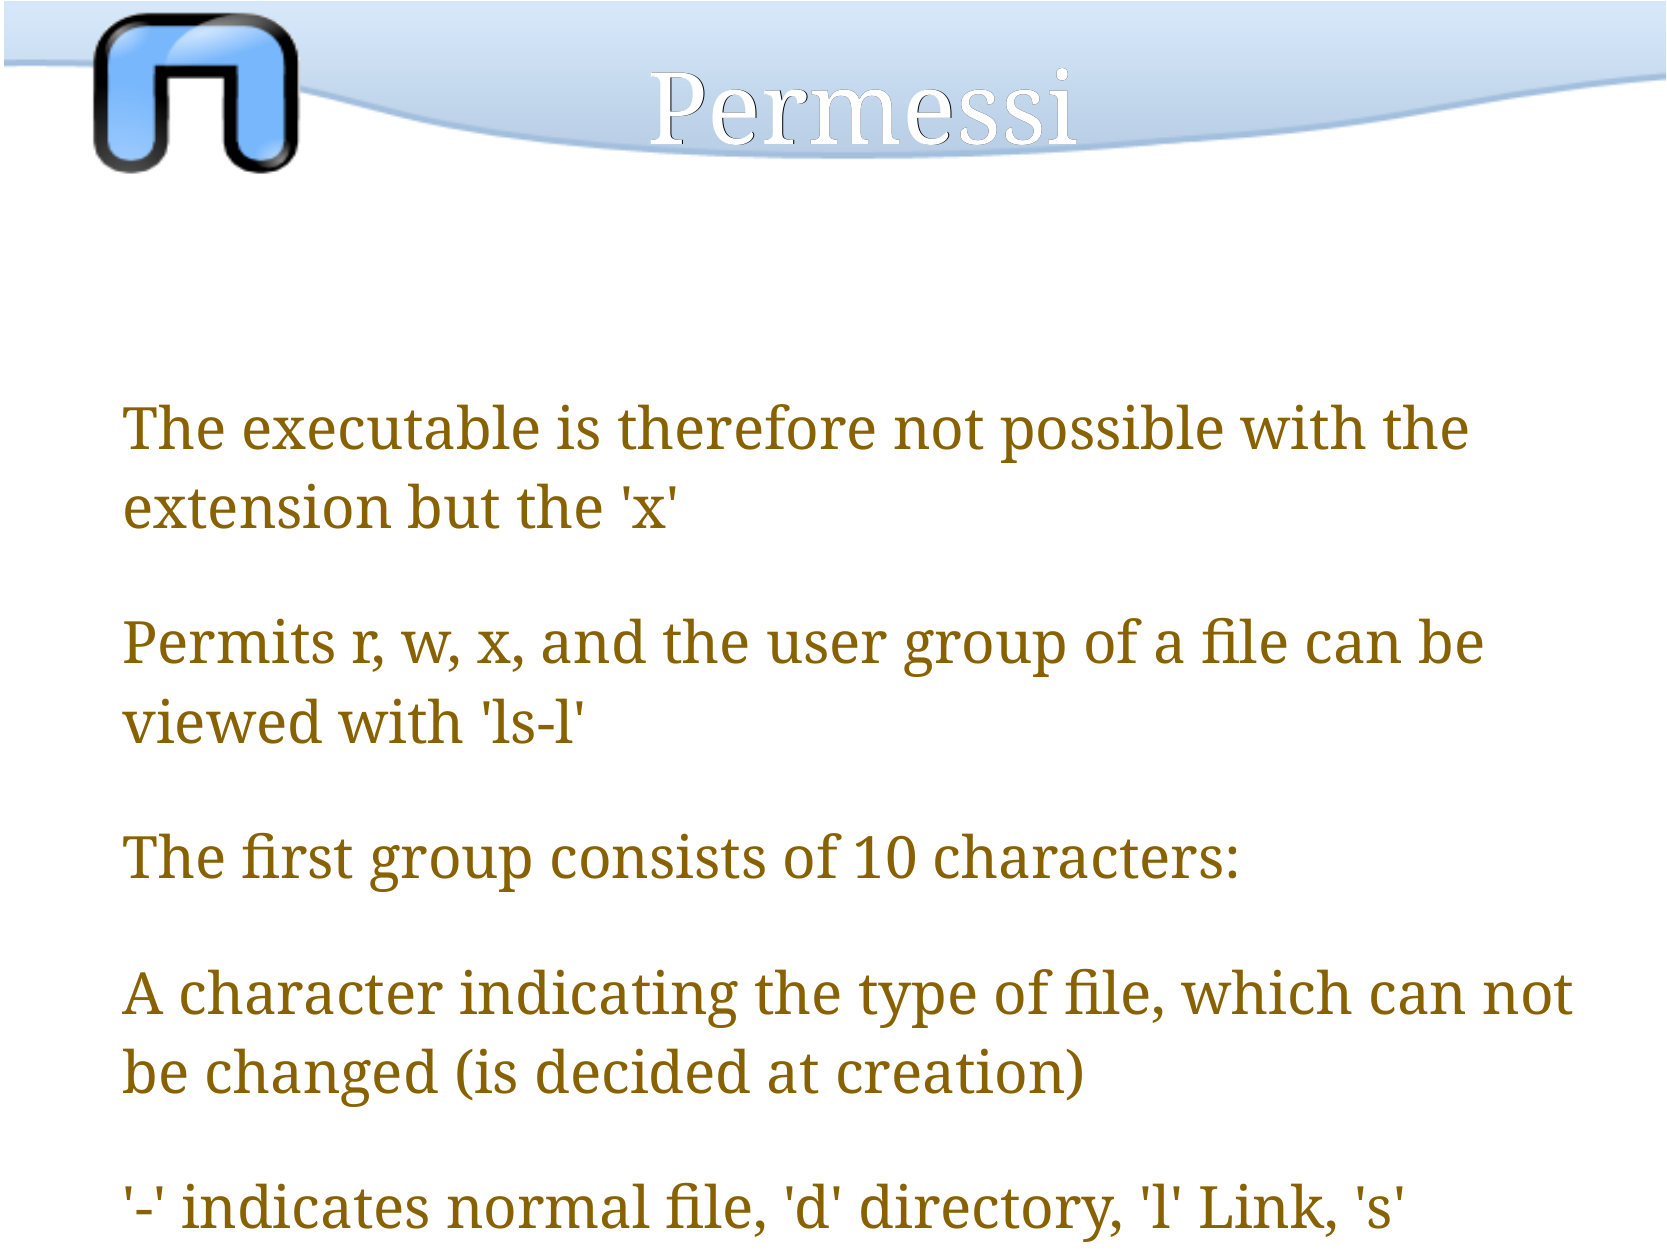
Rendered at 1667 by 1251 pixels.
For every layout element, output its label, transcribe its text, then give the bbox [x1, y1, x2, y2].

text_box Permessi [446, 29, 1280, 283]
picture [0, 0, 1667, 1251]
list The executable is therefore not possible with the extension but the 'x' Permits r, w, x, and the user group of a file can be viewed with 'ls-l' The first group consists of 10 characters: A character indicating the type of file, which can not be changed (is decided at creation) '-' indicates normal file, 'd' directory, 'l' Link, 's' socket ... [122, 386, 1637, 1215]
